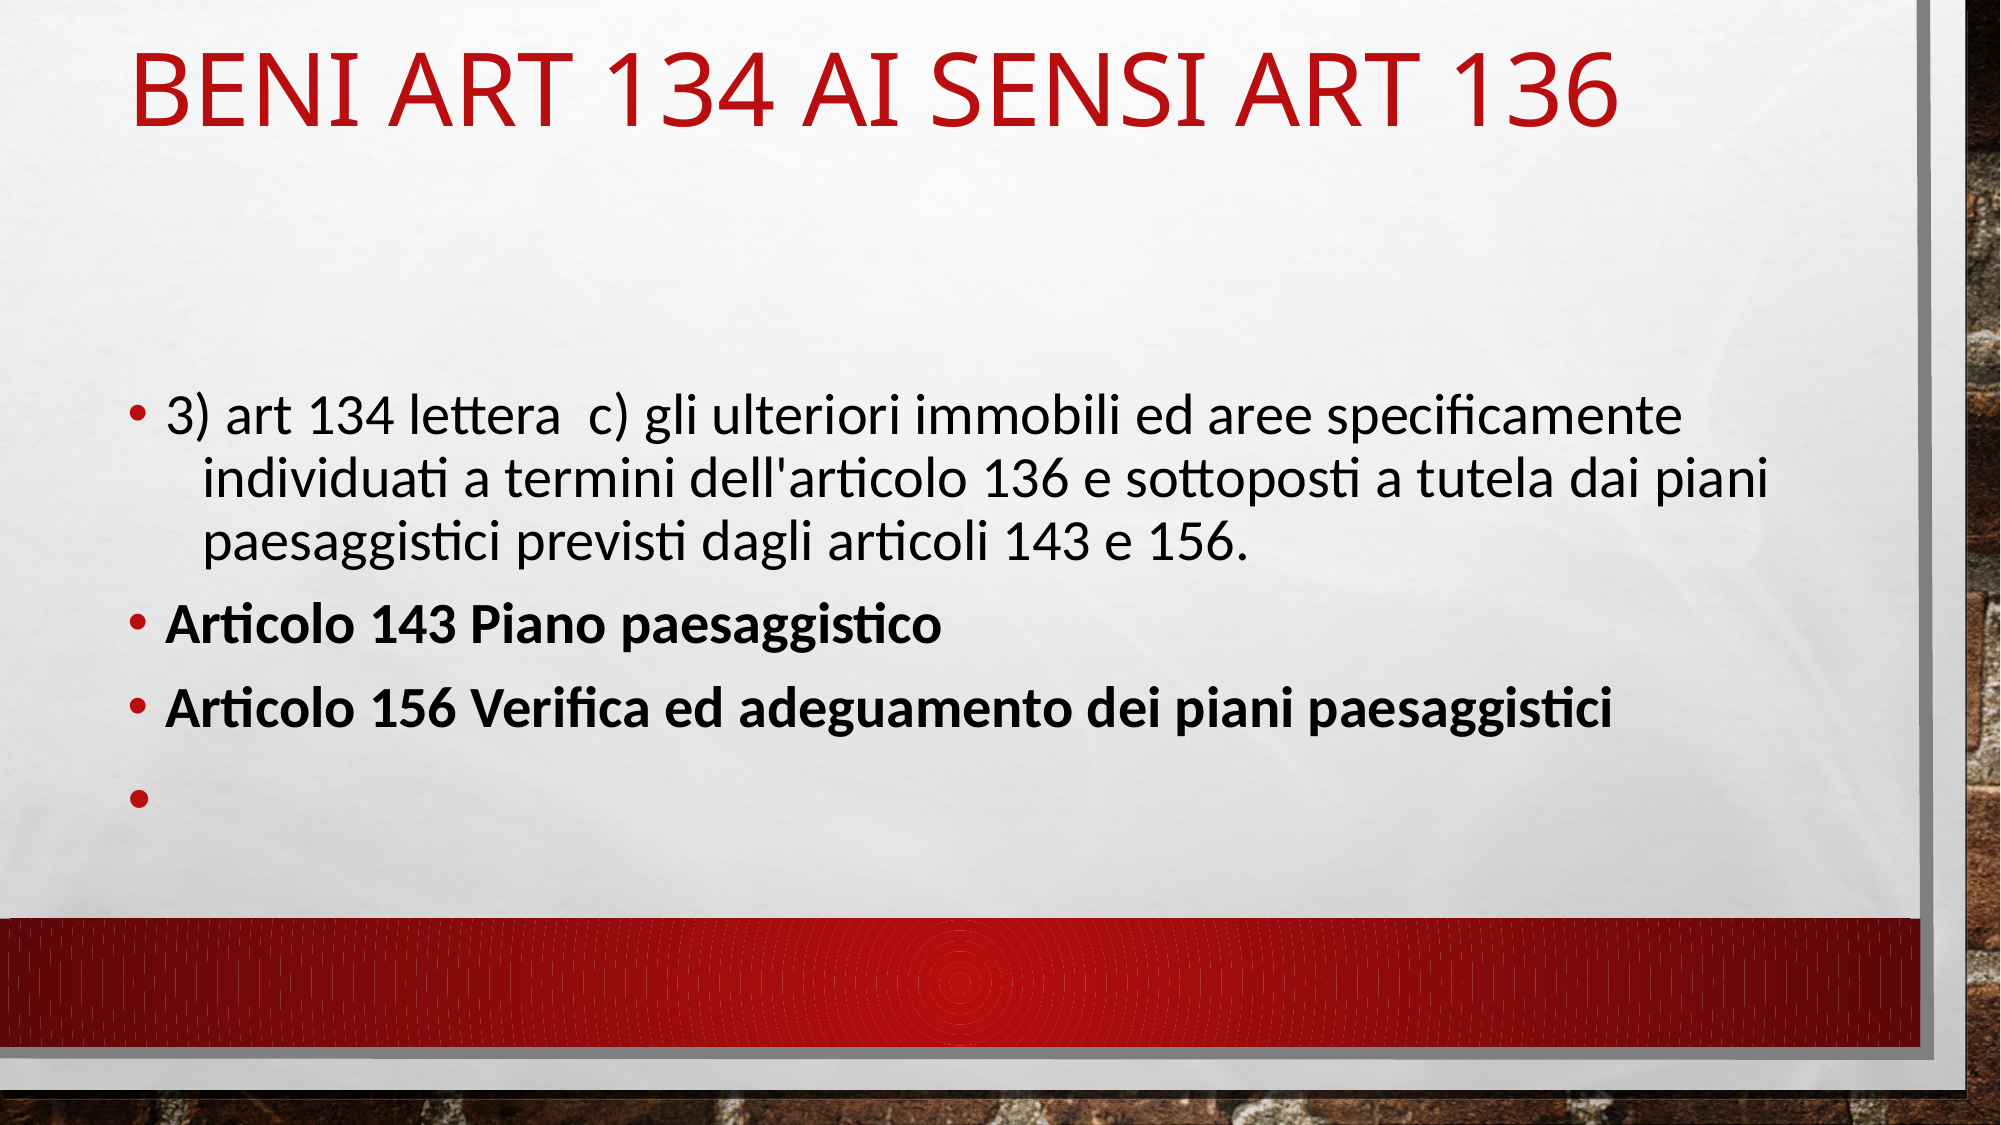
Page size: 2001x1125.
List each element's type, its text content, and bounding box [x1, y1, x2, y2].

list 3) art 134 lettera c) gli ulteriori immobili ed aree specificamente individuati a termini dell'articolo 136 e sottoposti a tutela dai piani paesaggistici previsti dagli articoli 143 e 156. Articolo 143 Piano paesaggistico Articolo 156 Verifica ed adeguamento dei piani paesaggistici [112, 338, 1818, 882]
title Beni art 134 ai sensi art 136 [112, 27, 1819, 159]
